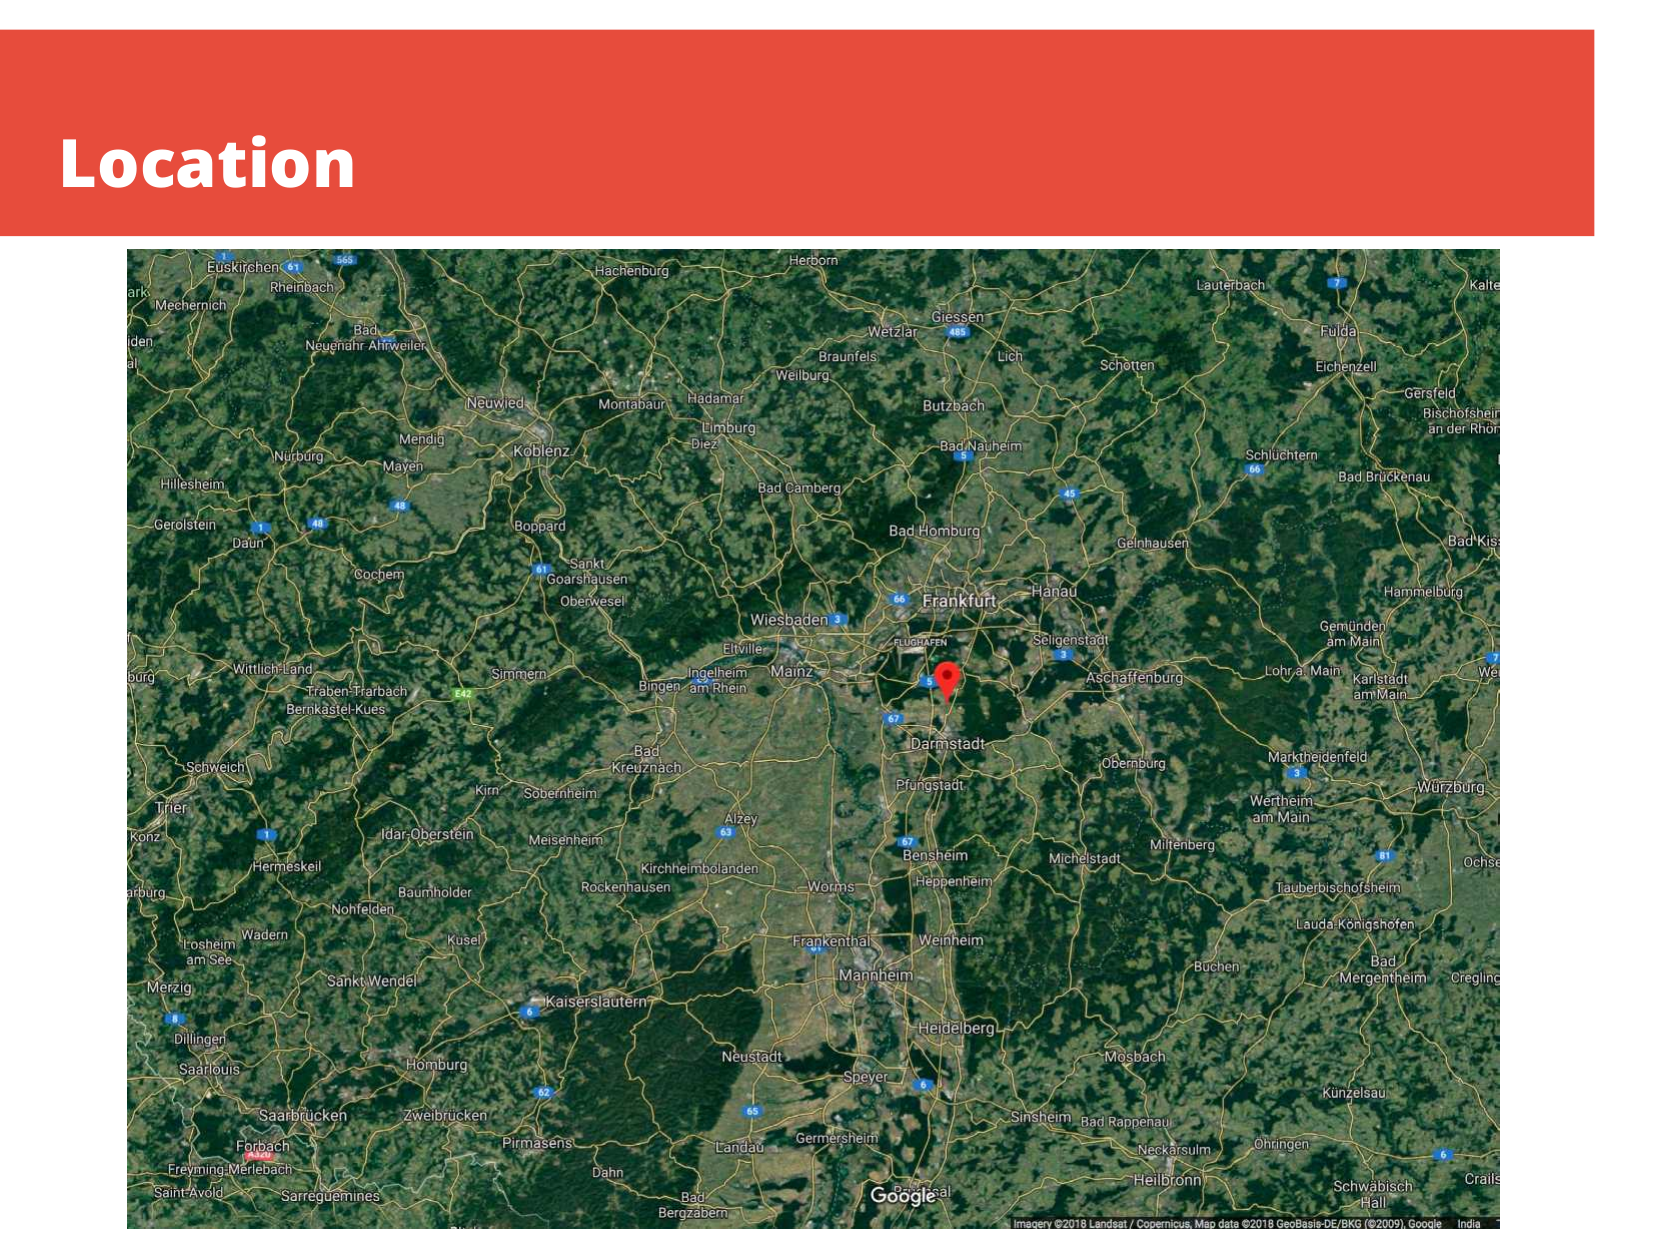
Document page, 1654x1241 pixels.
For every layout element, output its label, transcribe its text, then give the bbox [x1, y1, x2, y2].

picture [127, 249, 1500, 1229]
title Location [59, 59, 1595, 207]
